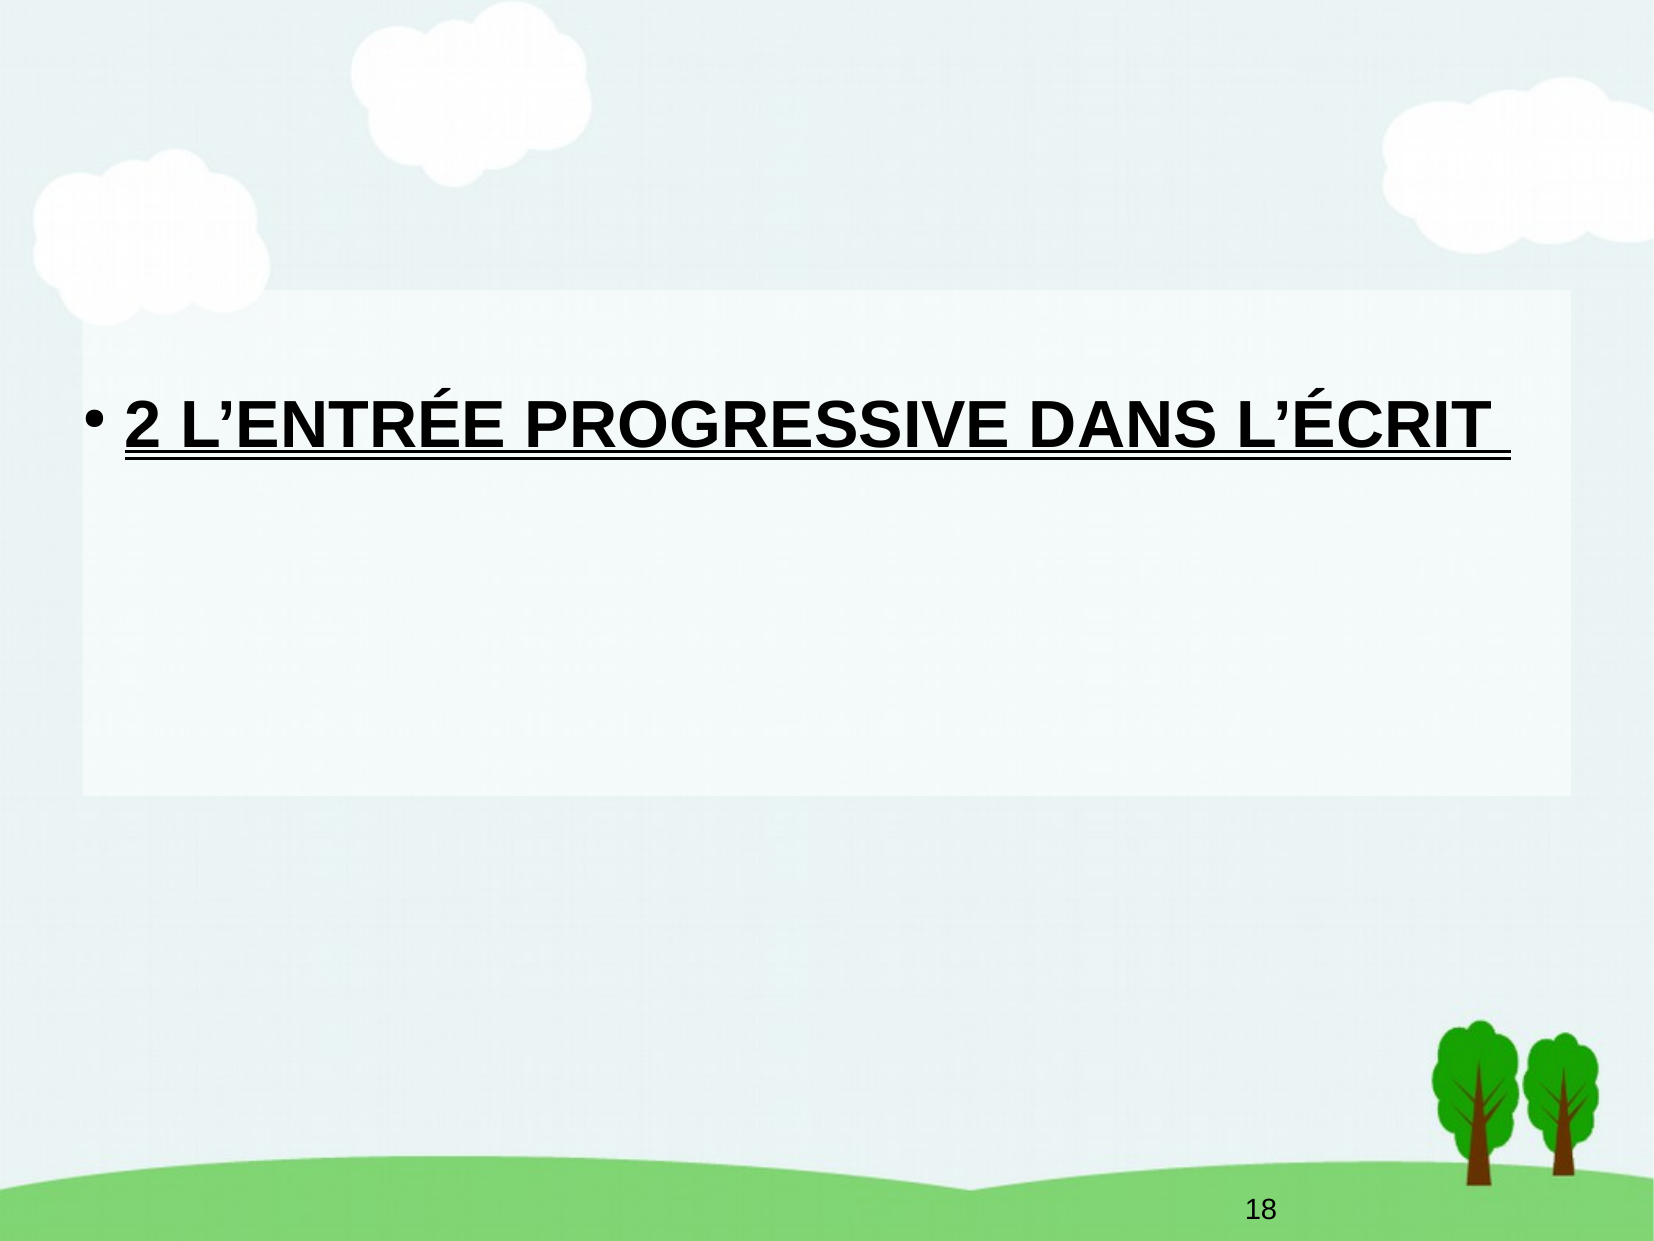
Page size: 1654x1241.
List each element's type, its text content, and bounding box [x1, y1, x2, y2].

list 2 L’ENTRÉE PROGRESSIVE DANS L’ÉCRIT [82, 290, 1571, 796]
text_box <numéro> [1244, 1190, 1630, 1241]
picture [0, 0, 1654, 1241]
